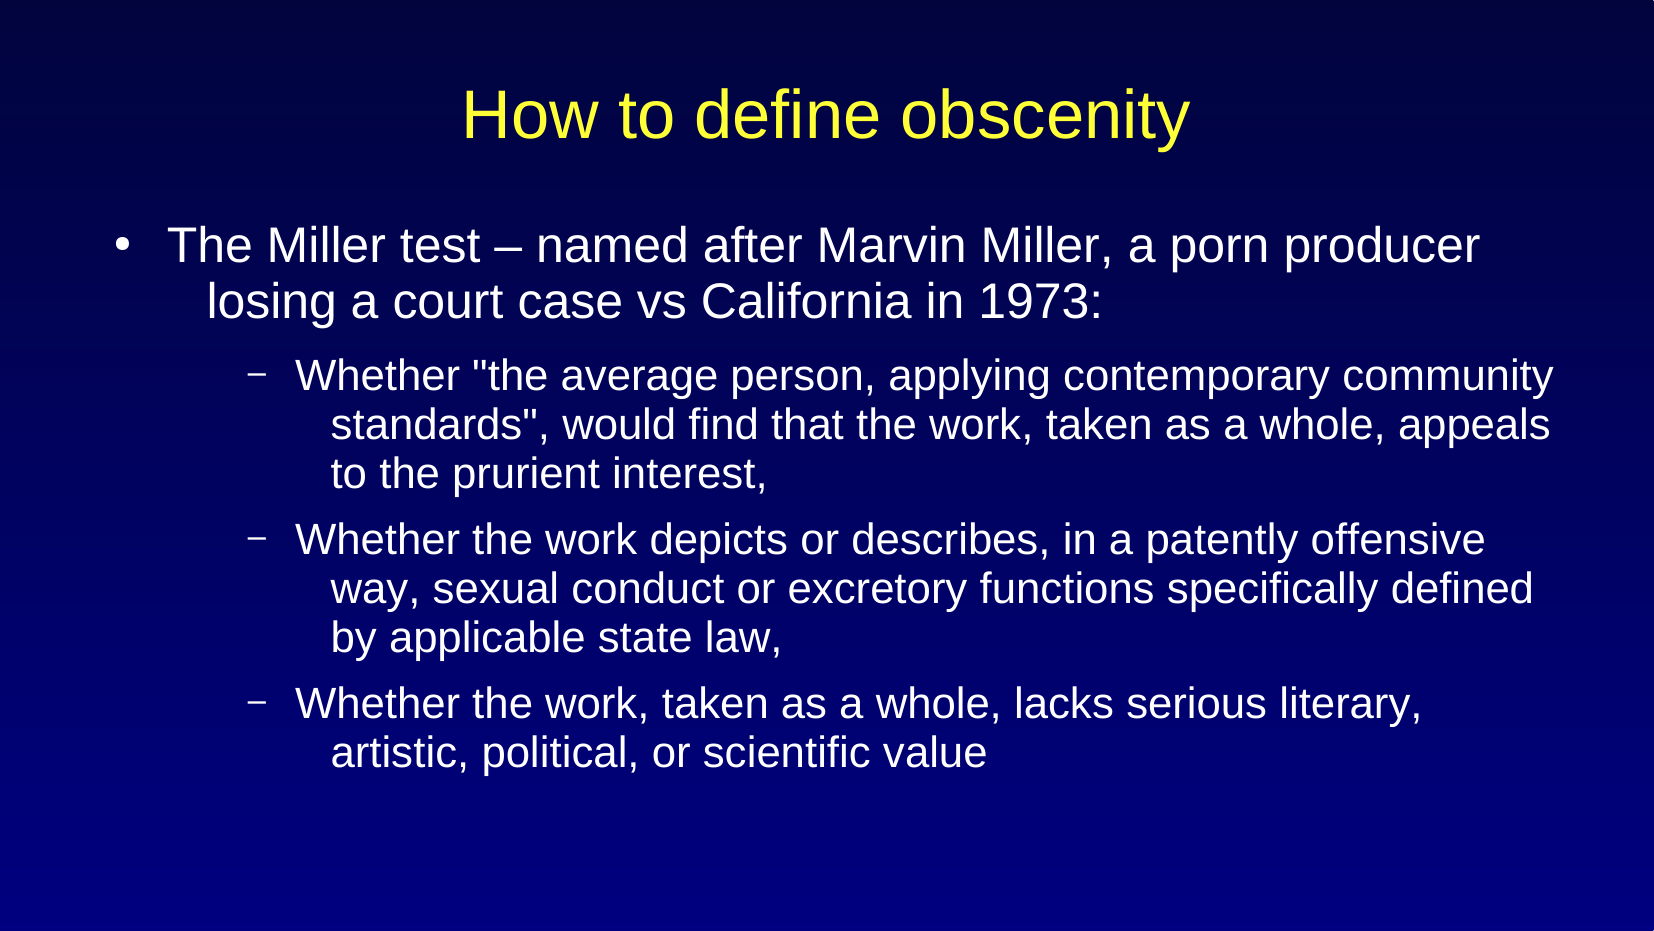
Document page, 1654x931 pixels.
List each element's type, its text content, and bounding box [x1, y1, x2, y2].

title How to define obscenity [82, 37, 1571, 193]
list The Miller test – named after Marvin Miller, a porn producer losing a court case vs California in 1973: Whether "the average person, applying contemporary community standards", would find that the work, taken as a whole, appeals to the prurient interest, Whether the work depicts or describes, in a patently offensive way, sexual conduct or excretory functions specifically defined by applicable state law, Whether the work, taken as a whole, lacks serious literary, artistic, political, or scientific value [82, 217, 1571, 777]
